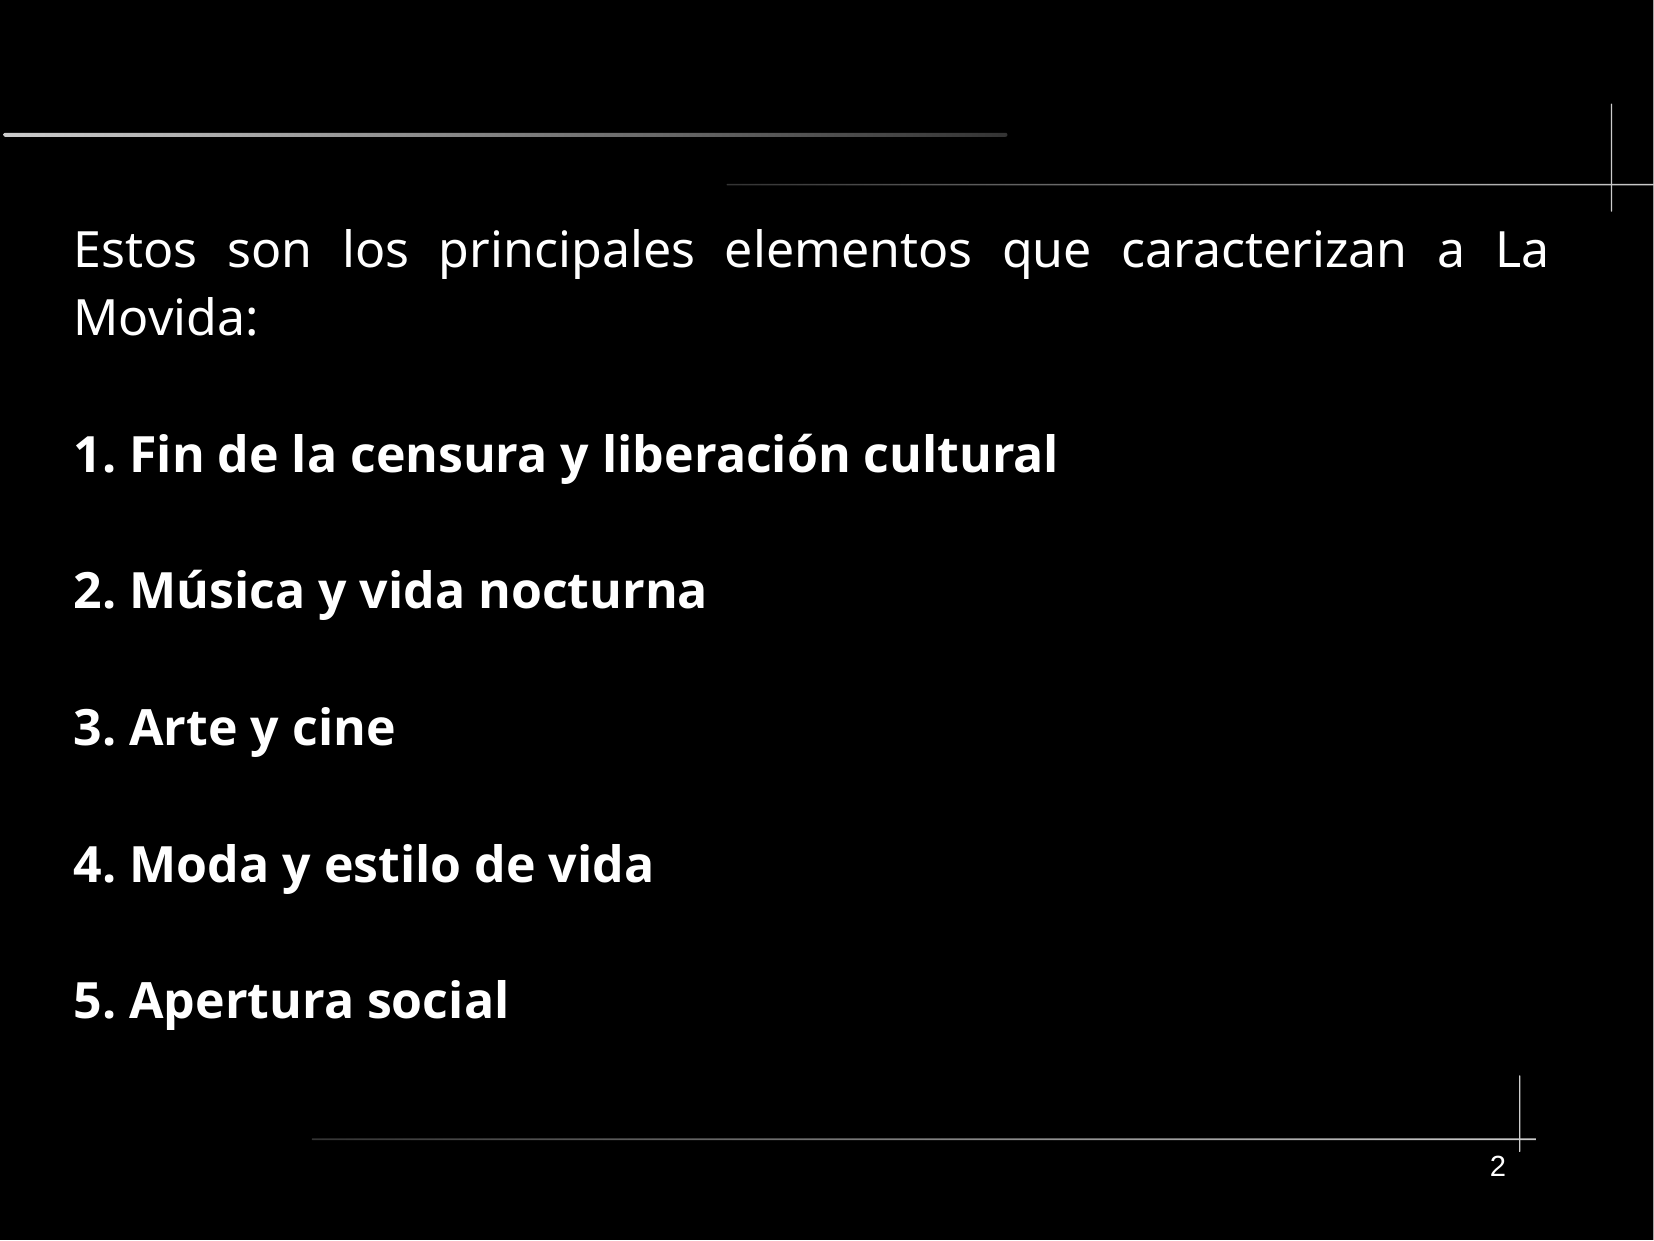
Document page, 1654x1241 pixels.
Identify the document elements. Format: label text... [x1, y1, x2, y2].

text_box Estos son los principales elementos que caracterizan a La Movida: 1. Fin de la censura y liberación cultural 2. Música y vida nocturna 3. Arte y cine 4. Moda y estilo de vida 5. Apertura social [59, 206, 1565, 838]
